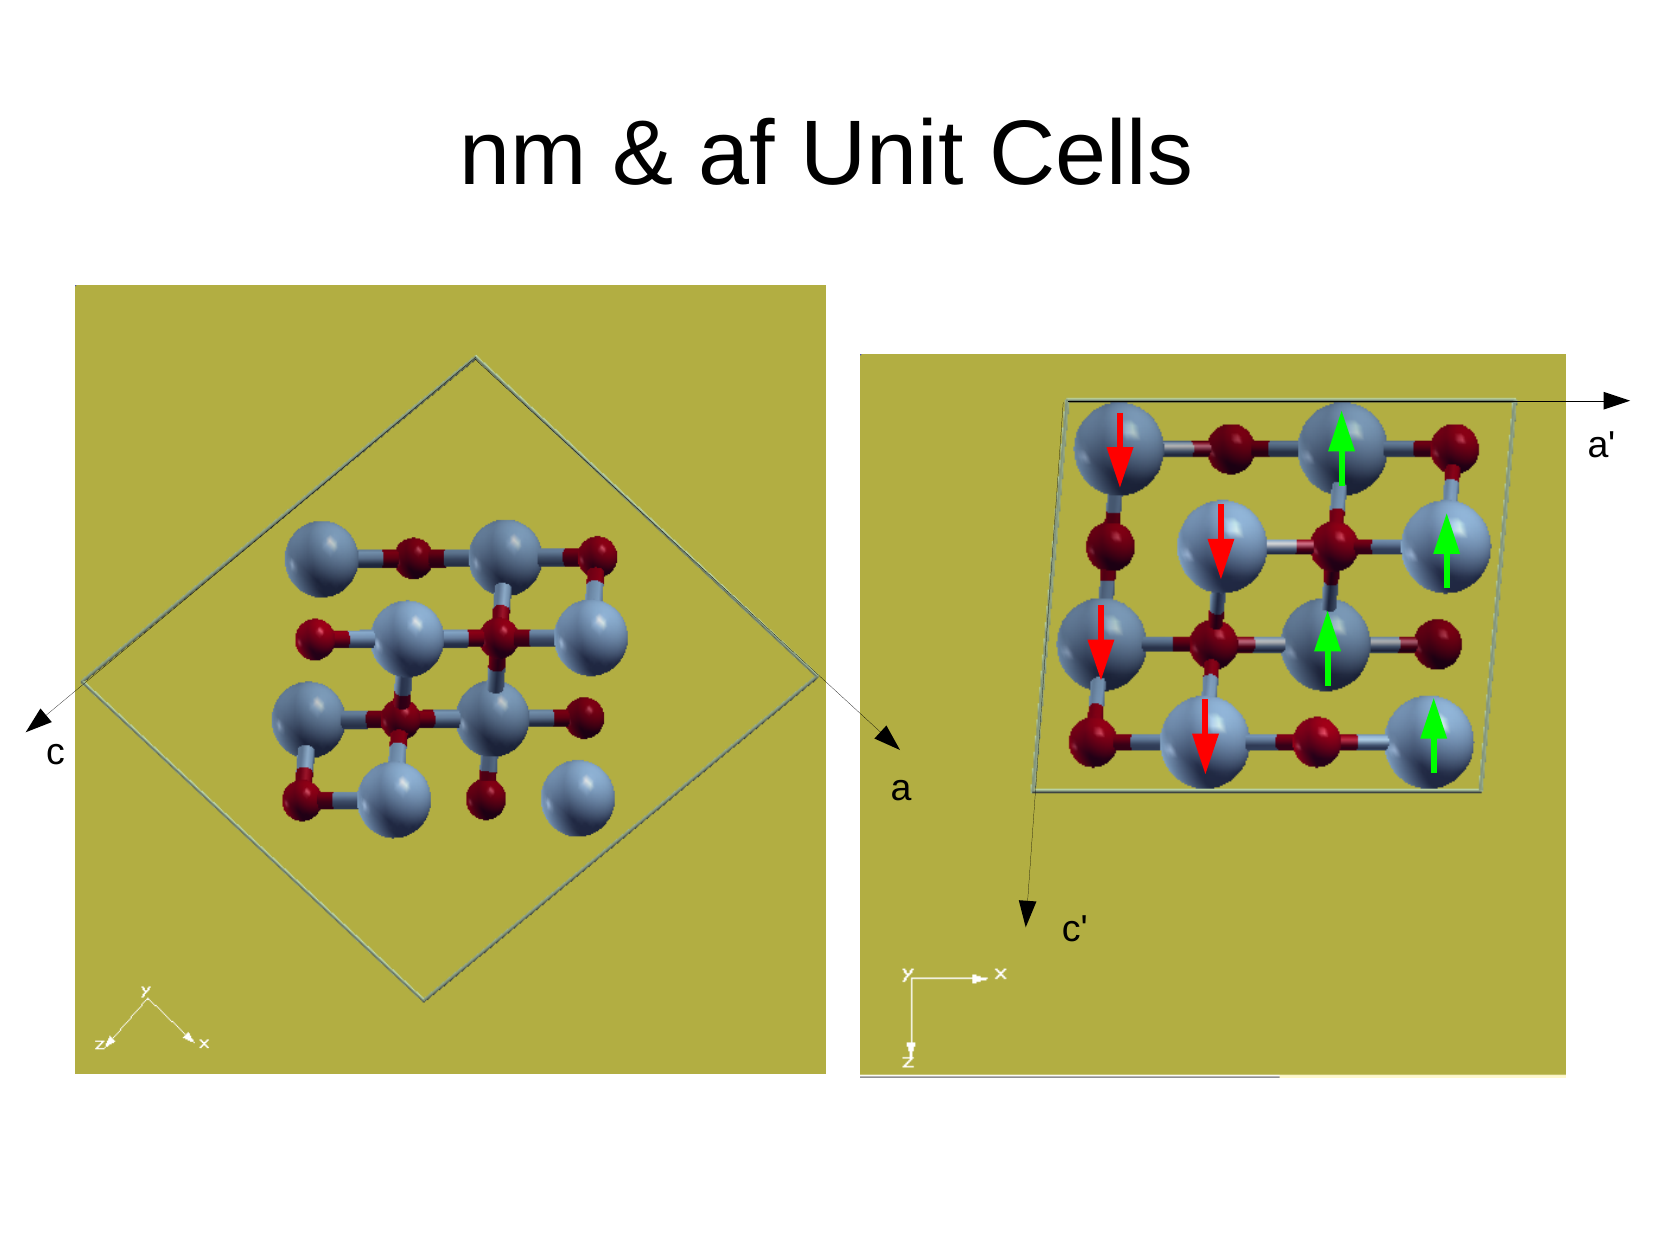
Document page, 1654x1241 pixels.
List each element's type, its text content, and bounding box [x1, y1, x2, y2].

picture [75, 360, 826, 1074]
picture [75, 285, 826, 690]
text_box a' [1572, 416, 1648, 473]
picture [860, 354, 1566, 1078]
text_box a [875, 758, 951, 816]
title nm & af Unit Cells [82, 56, 1571, 250]
text_box c' [1047, 900, 1123, 958]
text_box c [31, 723, 107, 781]
